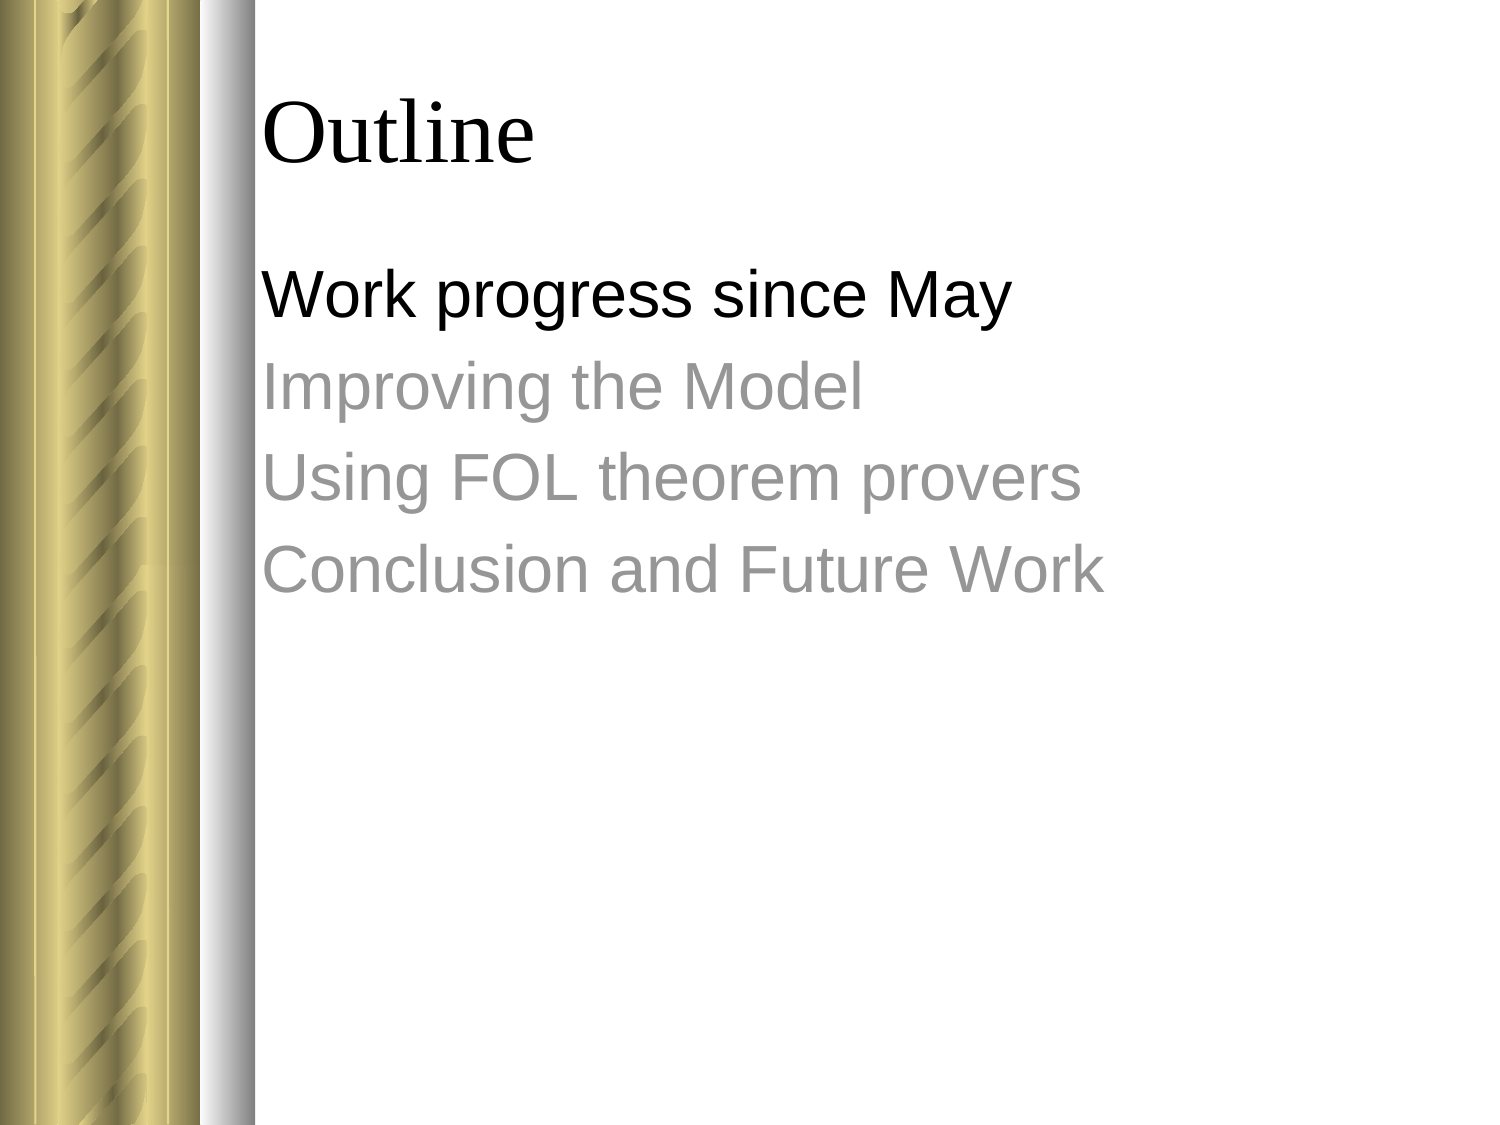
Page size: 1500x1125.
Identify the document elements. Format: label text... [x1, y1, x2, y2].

list Work progress since May Improving the Model Using FOL theorem provers Conclusion and Future Work [246, 249, 1476, 713]
title Outline [246, 37, 1476, 225]
